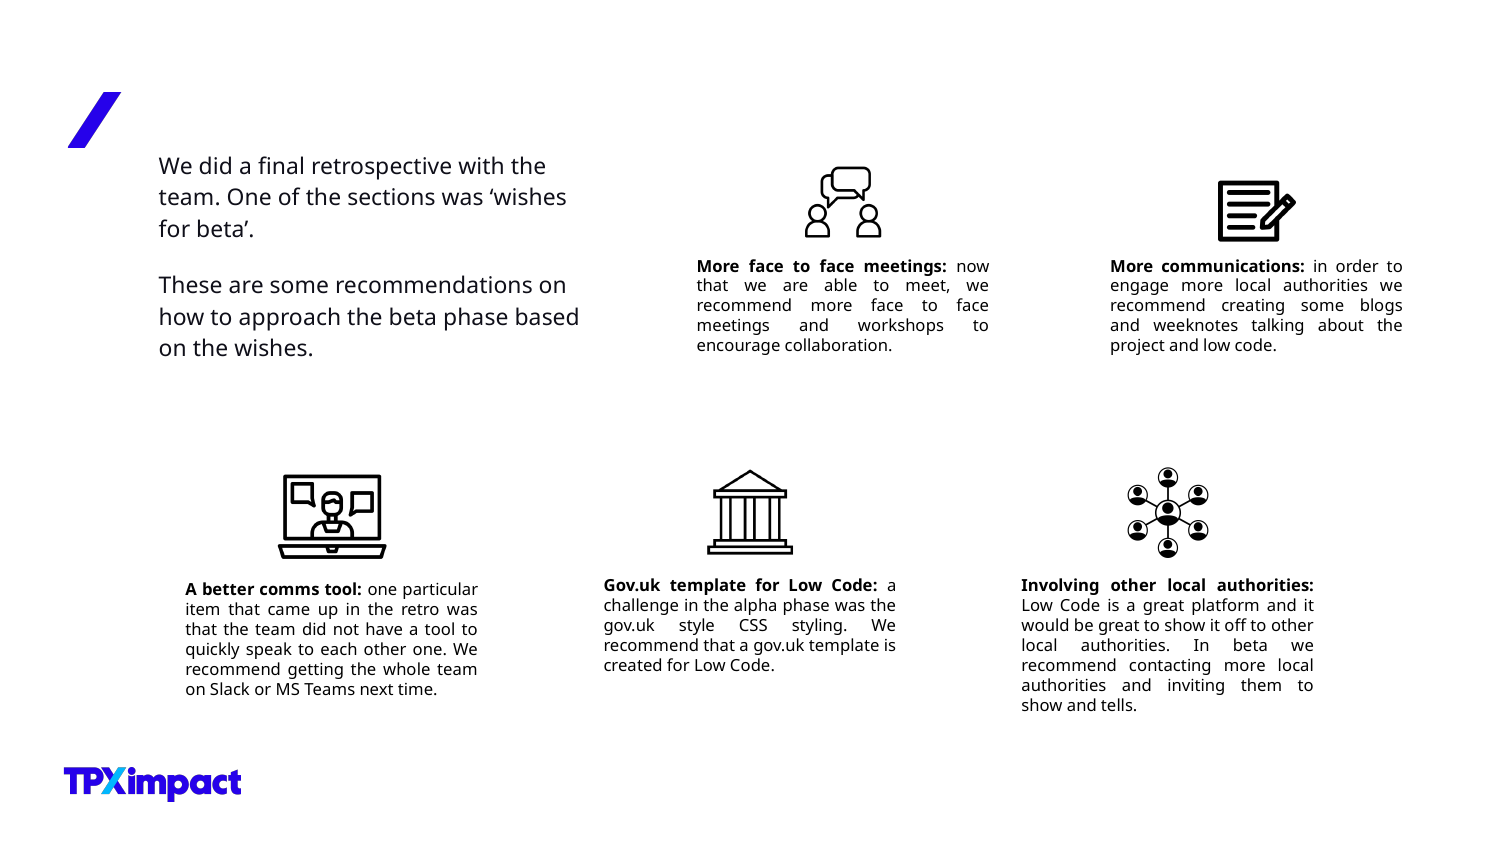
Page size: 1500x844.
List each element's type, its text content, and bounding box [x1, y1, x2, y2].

text_box More face to face meetings: now that we are able to meet, we recommend more face to face meetings and workshops to encourage collaboration. [681, 240, 1005, 371]
text_box We did a final retrospective with the team. One of the sections was ‘wishes for beta’. These are some recommendations on how to approach the beta phase based on the wishes. [143, 132, 609, 427]
picture [274, 458, 390, 564]
picture [1118, 462, 1218, 559]
picture [801, 160, 885, 240]
picture [67, 92, 122, 148]
text_box Gov.uk template for Low Code: a challenge in the alpha phase was the gov.uk style CSS styling. We recommend that a gov.uk template is created for Low Code. [588, 559, 912, 690]
picture [696, 458, 804, 559]
text_box A better comms tool: one particular item that came up in the retro was that the team did not have a tool to quickly speak to each other one. We recommend getting the whole team on Slack or MS Teams next time. [170, 564, 494, 715]
picture [1218, 172, 1296, 240]
picture [63, 767, 241, 802]
text_box Involving other local authorities: Low Code is a great platform and it would be great to show it off to other local authorities. In beta we recommend contacting more local authorities and inviting them to show and tells. [1006, 559, 1330, 730]
text_box More communications: in order to engage more local authorities we recommend creating some blogs and weeknotes talking about the project and low code. [1095, 240, 1419, 371]
